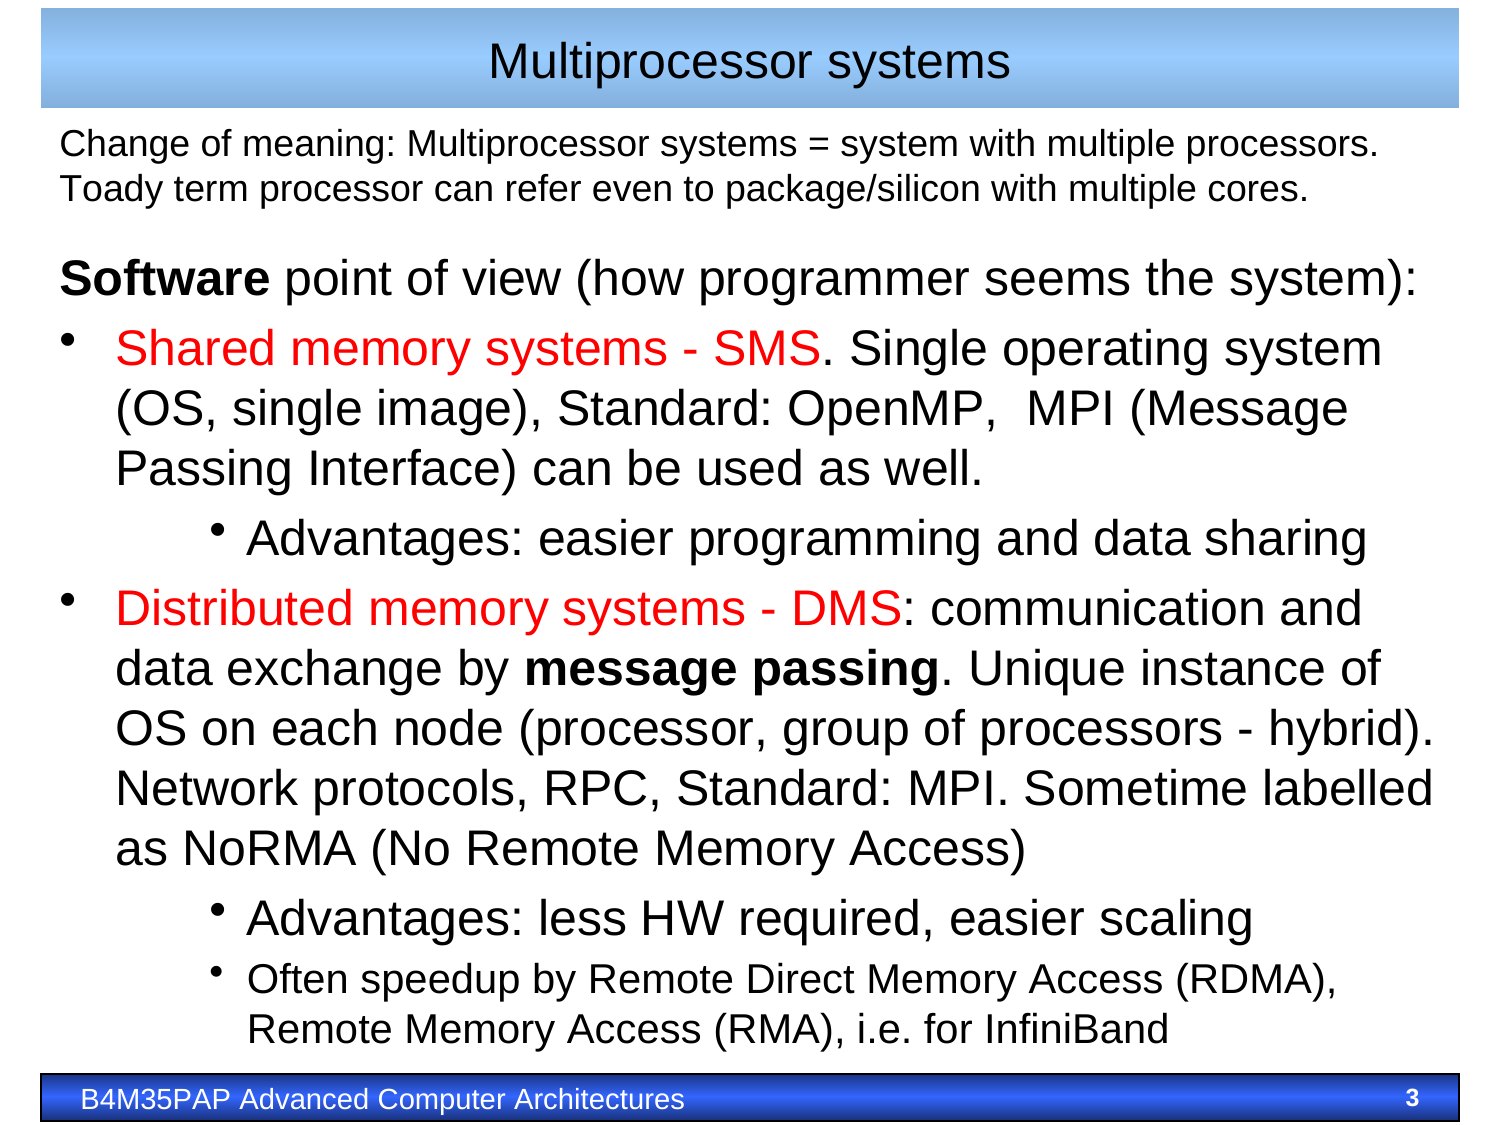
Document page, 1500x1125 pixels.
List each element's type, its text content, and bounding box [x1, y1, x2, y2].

list Change of meaning: Multiprocessor systems = system with multiple processors. Toady term processor can refer even to package/silicon with multiple cores. Software point of view (how programmer seems the system): Shared memory systems - SMS. Single operating system (OS, single image), Standard: OpenMP, MPI (Message Passing Interface) can be used as well. Advantages: easier programming and data sharing Distributed memory systems - DMS: communication and data exchange by message passing. Unique instance of OS on each node (processor, group of processors - hybrid). Network protocols, RPC, Standard: MPI. Sometime labelled as NoRMA (No Remote Memory Access) Advantages: less HW required, easier scaling Often speedup by Remote Direct Memory Access (RDMA), Remote Memory Access (RMA), i.e. for InfiniBand [44, 111, 1458, 1063]
title Multiprocessor systems [41, 8, 1459, 108]
